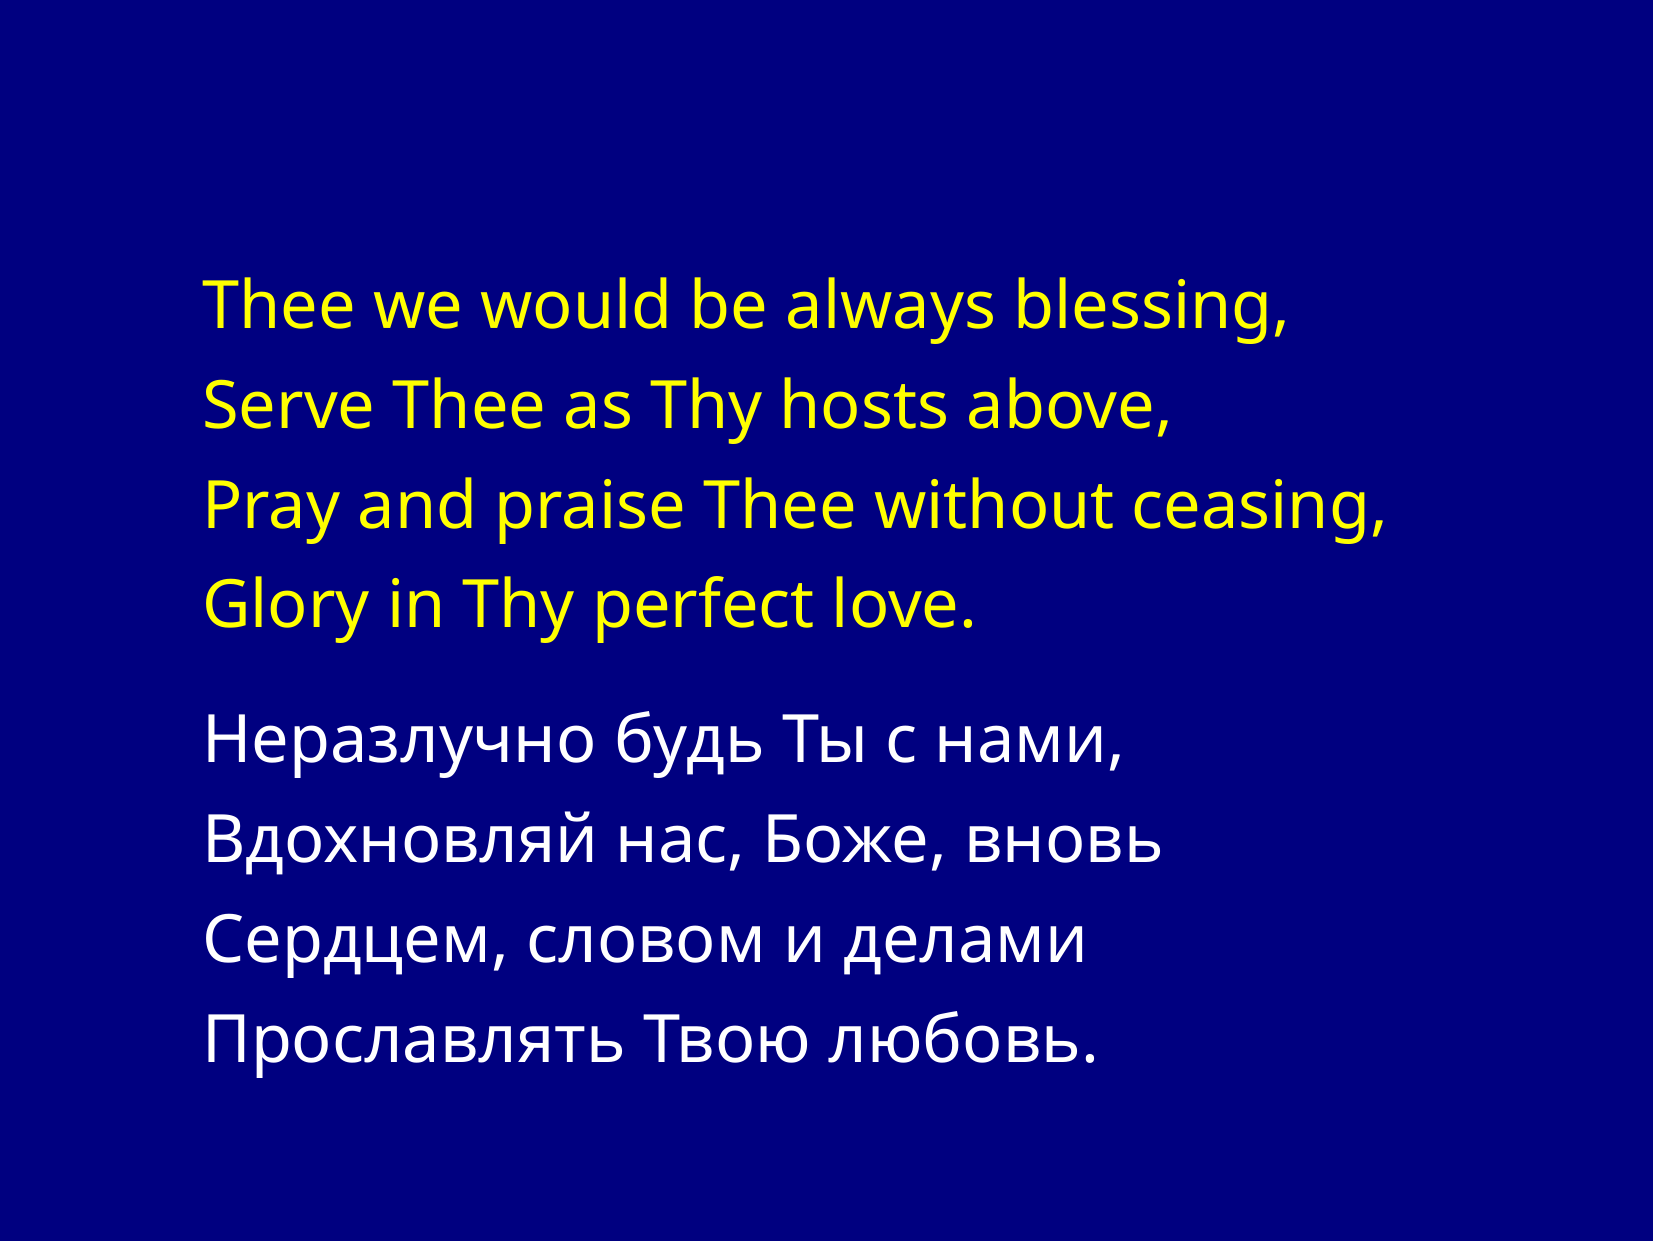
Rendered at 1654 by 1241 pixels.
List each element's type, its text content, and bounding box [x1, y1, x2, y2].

text_box Thee we would be always blessing, Serve Thee as Thy hosts above, Pray and praise Thee without ceasing, Glory in Thy perfect love. [75, 150, 1576, 638]
text_box Неразлучно будь Ты с нами, Вдохновляй нас, Боже, вновь Сердцем, словом и делами Прославлять Твою любовь. [75, 675, 1576, 1163]
